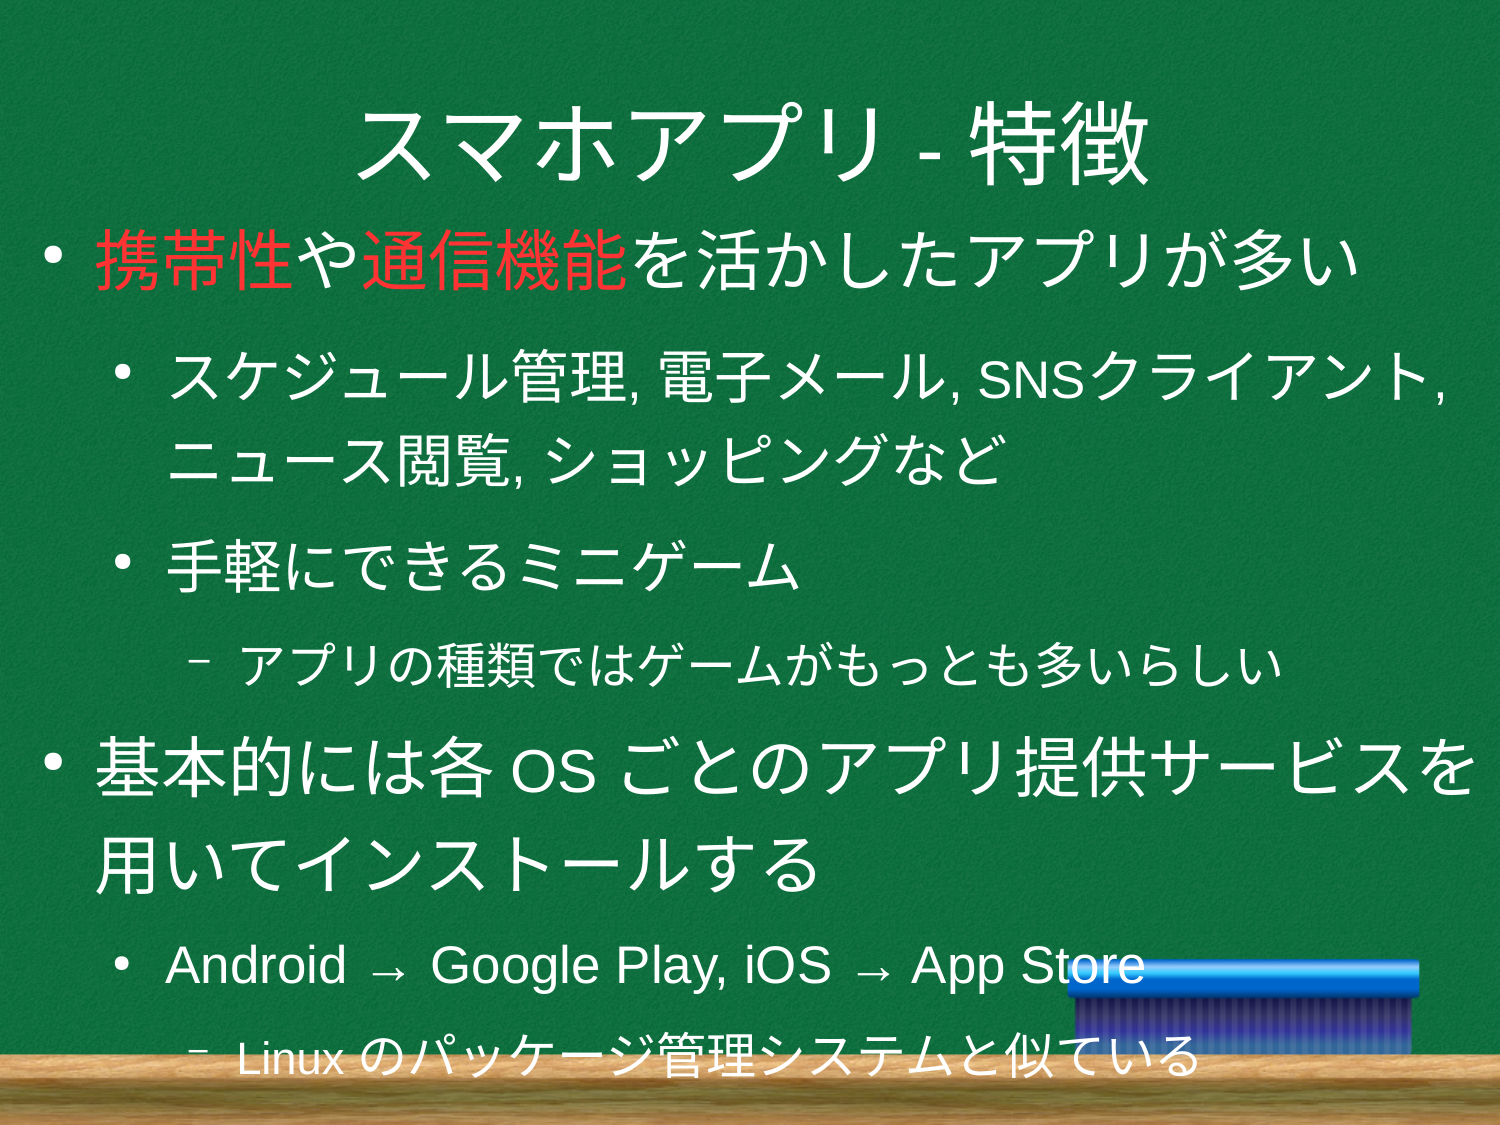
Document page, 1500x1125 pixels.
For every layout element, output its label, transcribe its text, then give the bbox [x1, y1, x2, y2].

picture [0, 0, 1500, 1125]
title スマホアプリ - 特徴 [75, 44, 1425, 207]
list 携帯性や通信機能を活かしたアプリが多い スケジュール管理, 電子メール, SNSクライアント, ニュース閲覧, ショッピングなど 手軽にできるミニゲーム アプリの種類ではゲームがもっとも多いらしい 基本的には各 OS ごとのアプリ提供サービスを用いてインストールする Android → Google Play, iOS → App Store Linux のパッケージ管理システムと似ている [23, 207, 1500, 1004]
